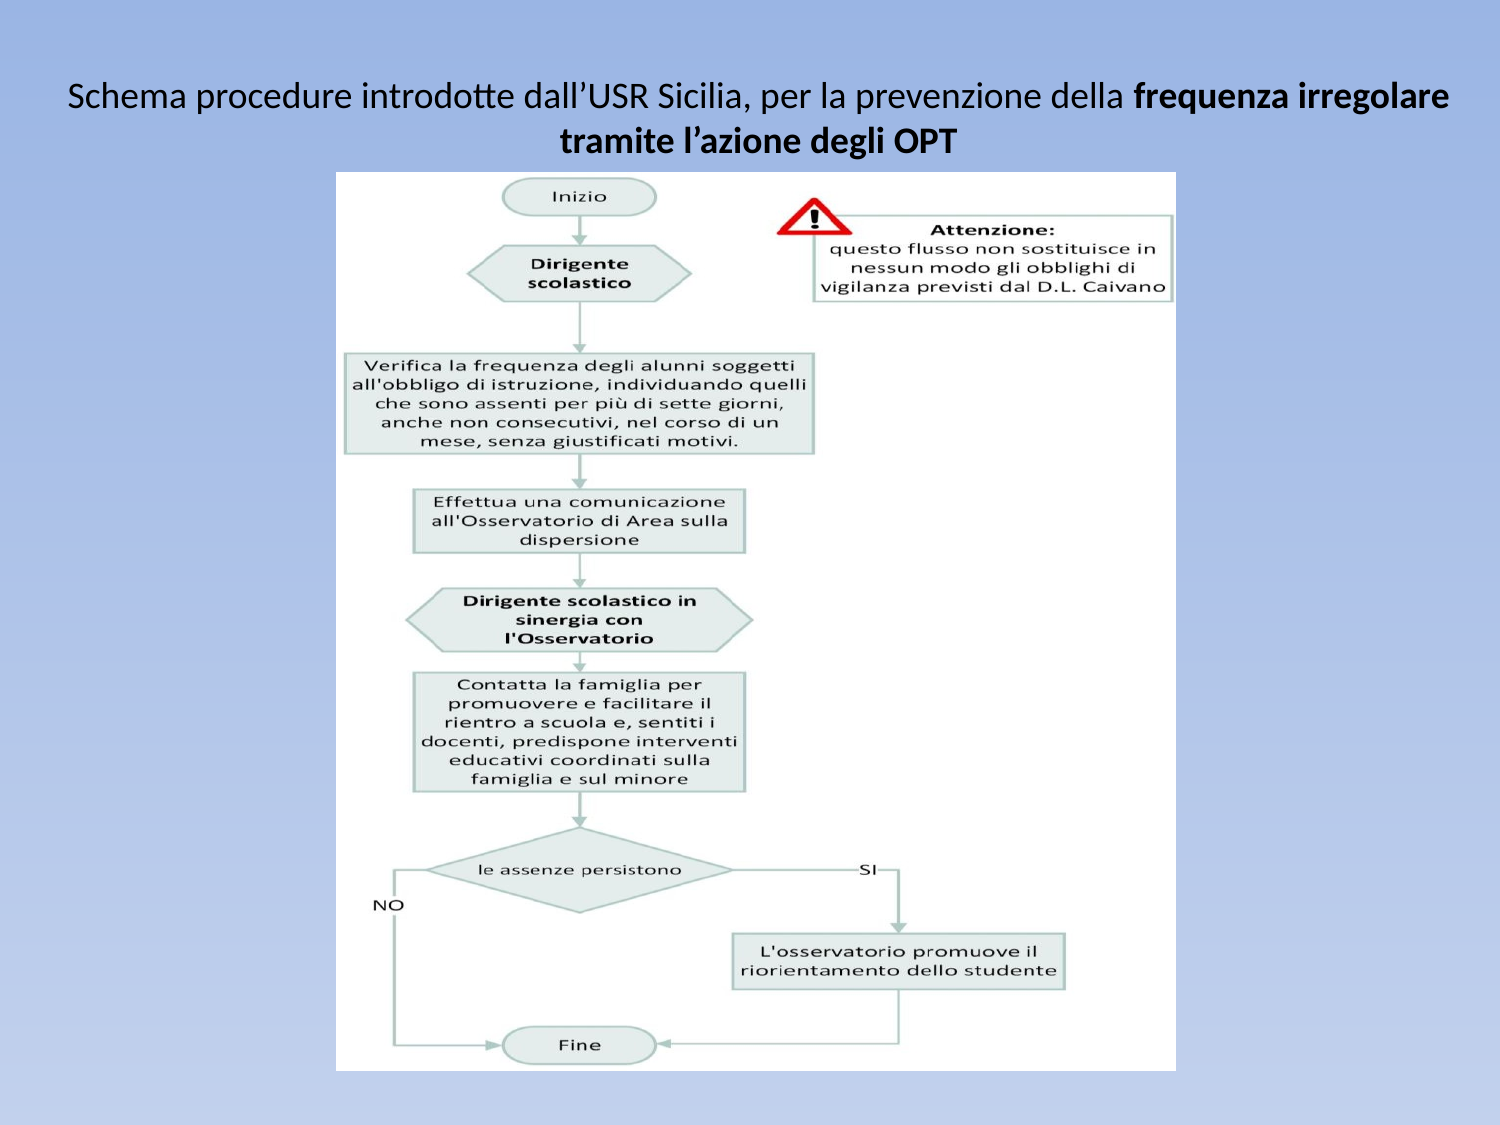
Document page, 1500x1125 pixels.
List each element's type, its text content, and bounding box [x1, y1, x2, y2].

picture [336, 172, 1176, 1071]
title Schema procedure introdotte dall’USR Sicilia, per la prevenzione della frequenza irregolare tramite l’azione degli OPT [17, 45, 1500, 233]
